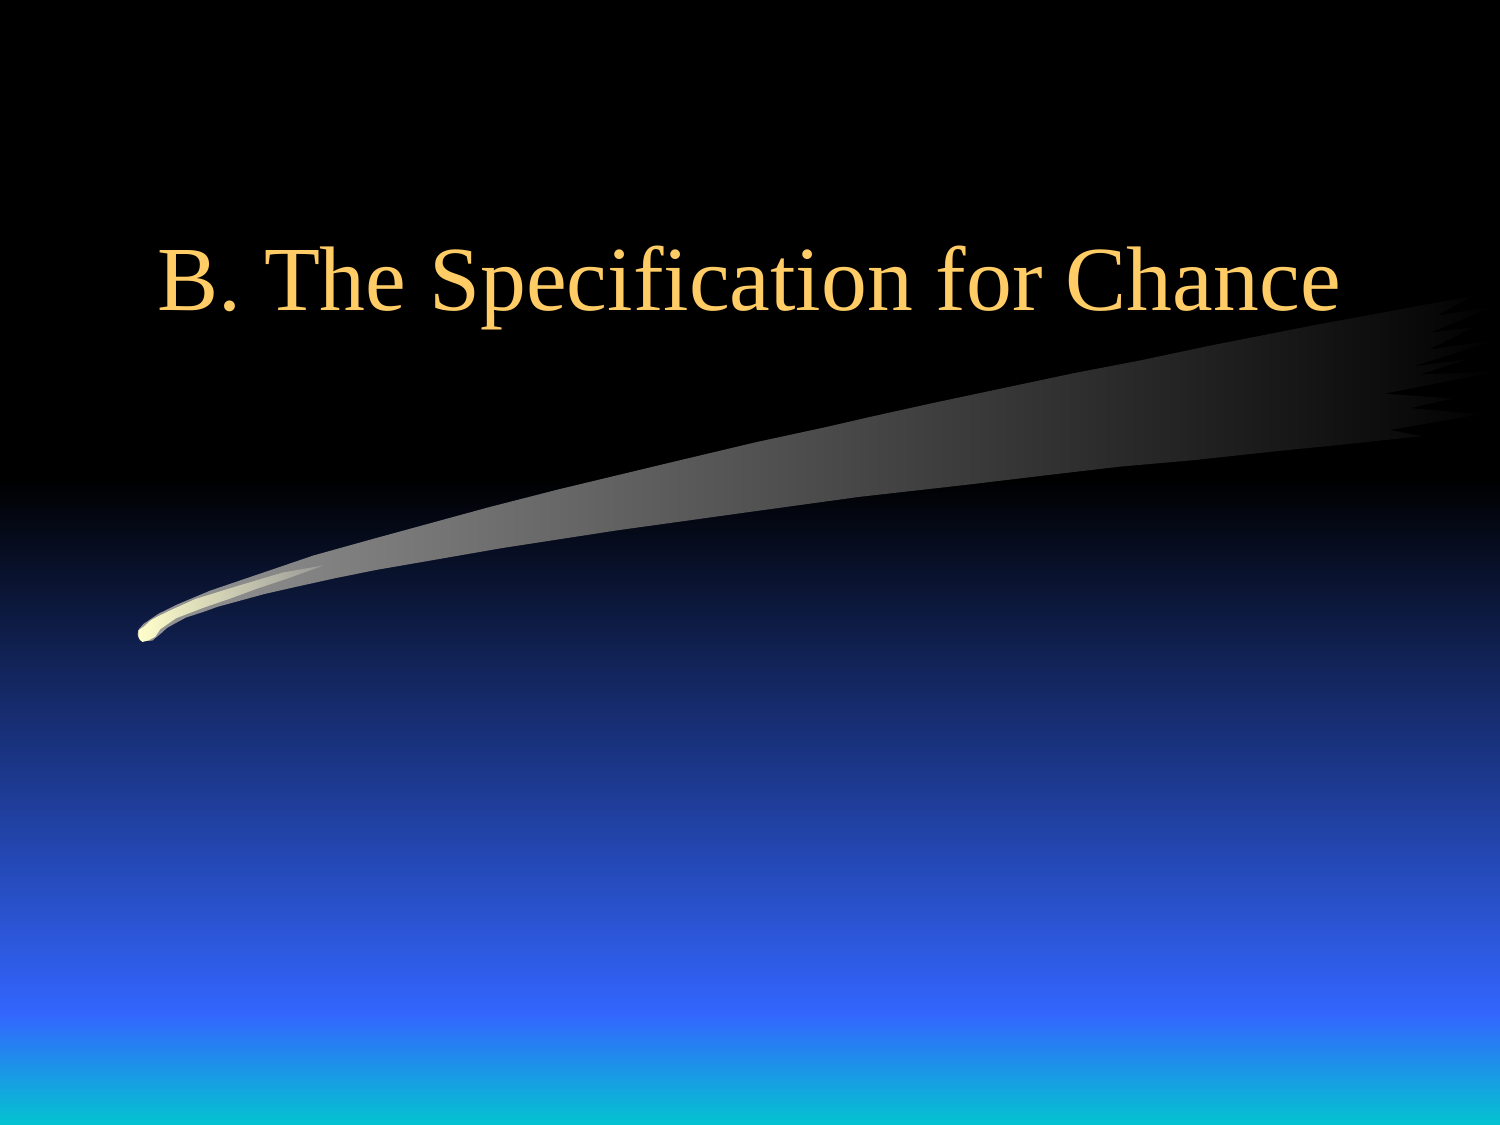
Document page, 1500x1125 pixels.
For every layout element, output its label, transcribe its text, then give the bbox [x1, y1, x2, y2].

title B. The Specification for Chance [112, 185, 1388, 374]
